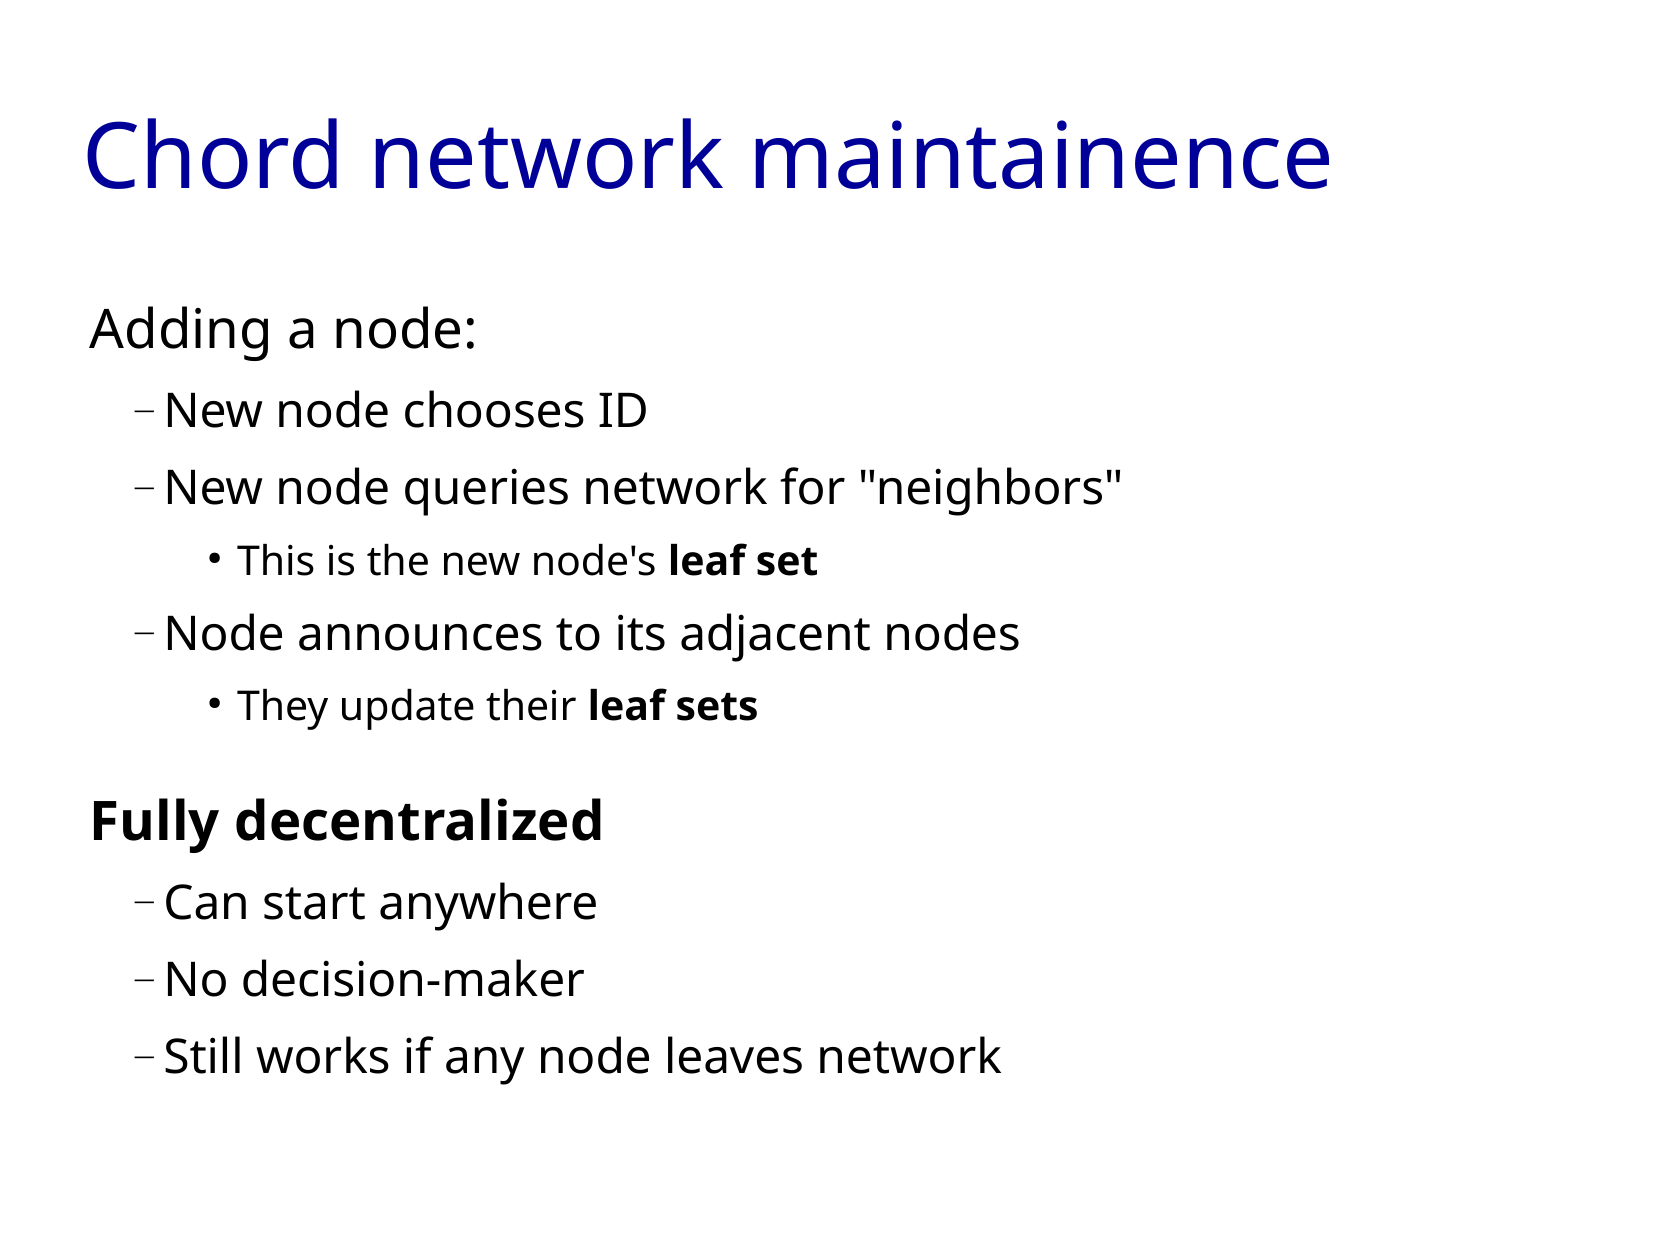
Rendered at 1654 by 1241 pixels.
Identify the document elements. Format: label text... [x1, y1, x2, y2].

title Chord network maintainence [82, 49, 1571, 257]
list Adding a node: New node chooses ID New node queries network for "neighbors" This is the new node's leaf set Node announces to its adjacent nodes They update their leaf sets Fully decentralized Can start anywhere No decision-maker Still works if any node leaves network [60, 290, 1571, 1096]
